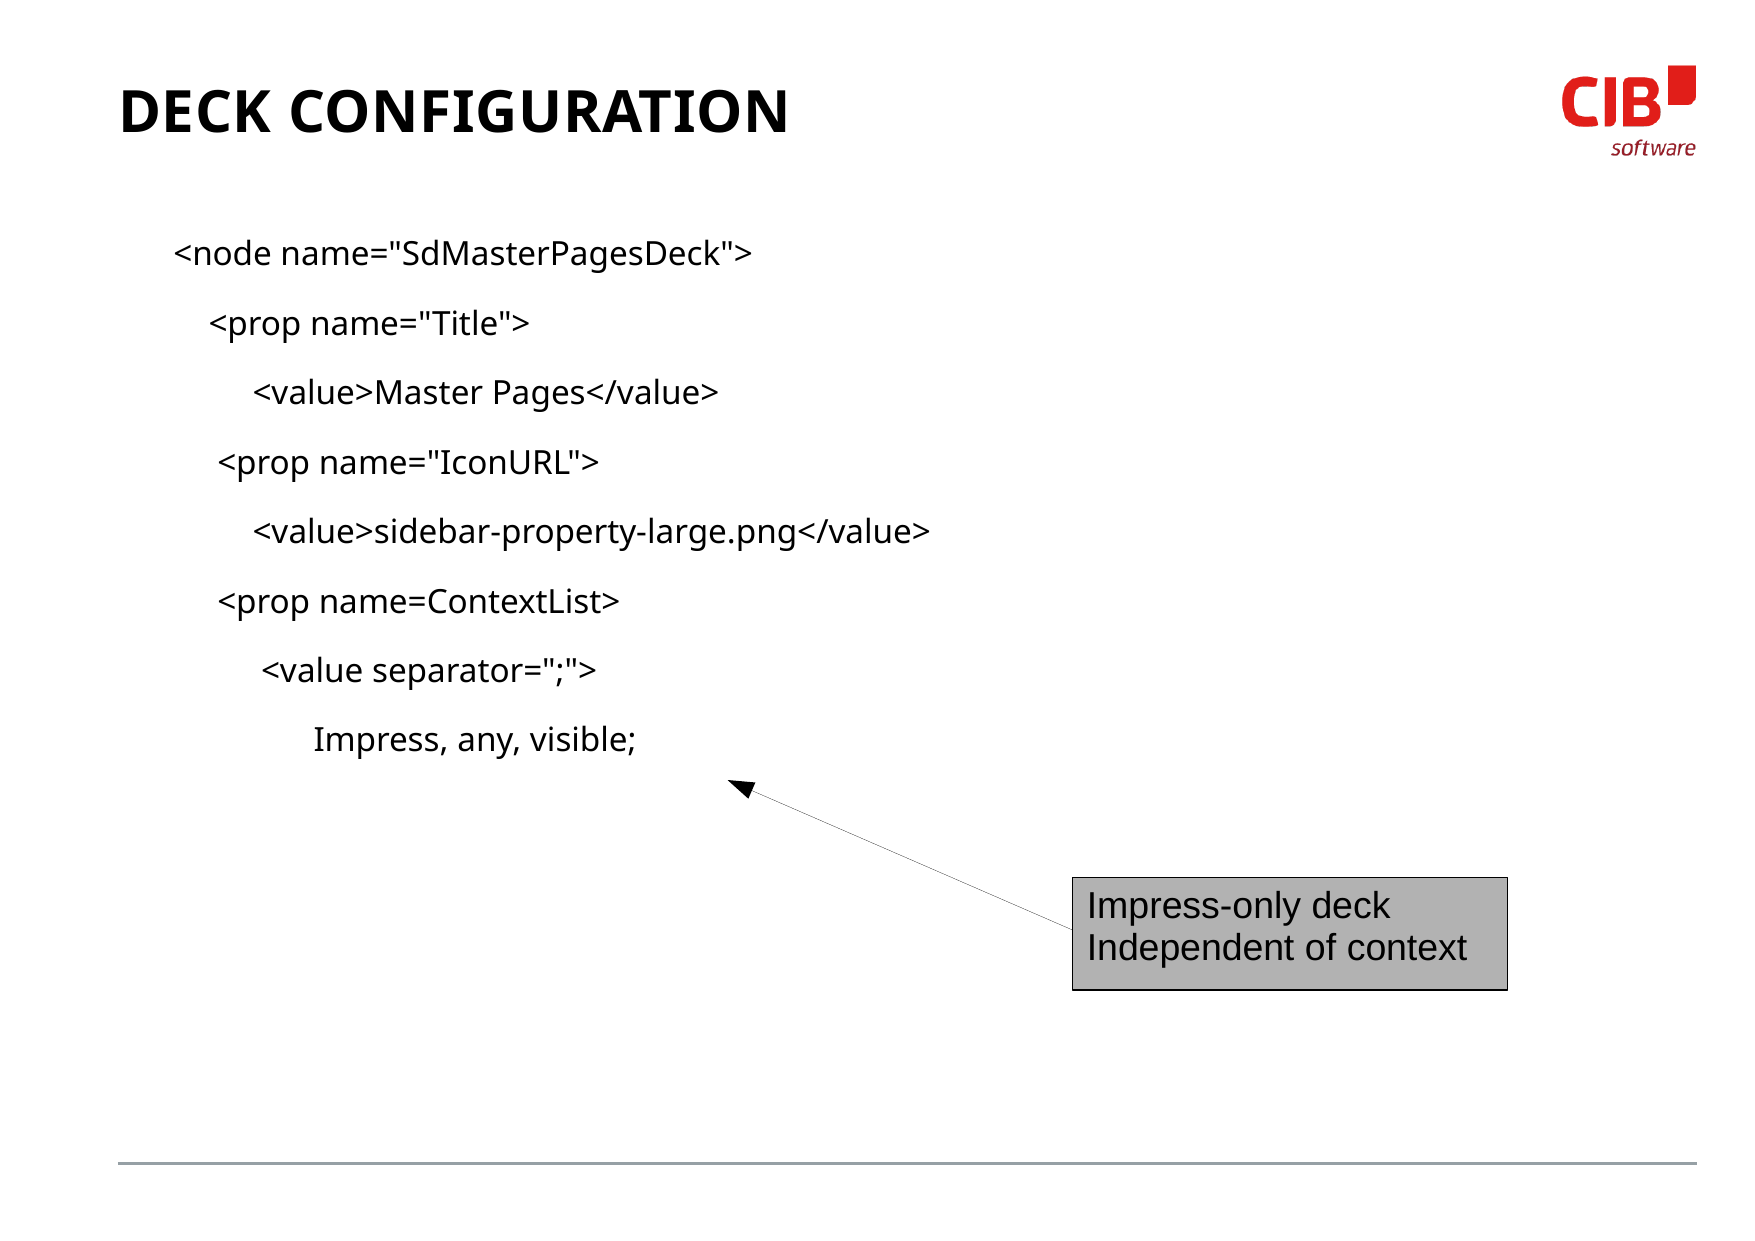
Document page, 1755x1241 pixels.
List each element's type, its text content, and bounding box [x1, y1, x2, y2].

text_box [118, 277, 1359, 1118]
picture [1561, 64, 1696, 156]
list <node name="SdMasterPagesDeck"> <prop name="Title"> <value>Master Pages</value> <prop name="IconURL"> <value>sidebar-property-large.png</value> <prop name=ContextList> <value separator=";"> Impress, any, visible; [147, 232, 1388, 877]
text_box Impress-only deck Independent of context [1072, 877, 1508, 991]
title DECK Configuration [118, 73, 1388, 251]
